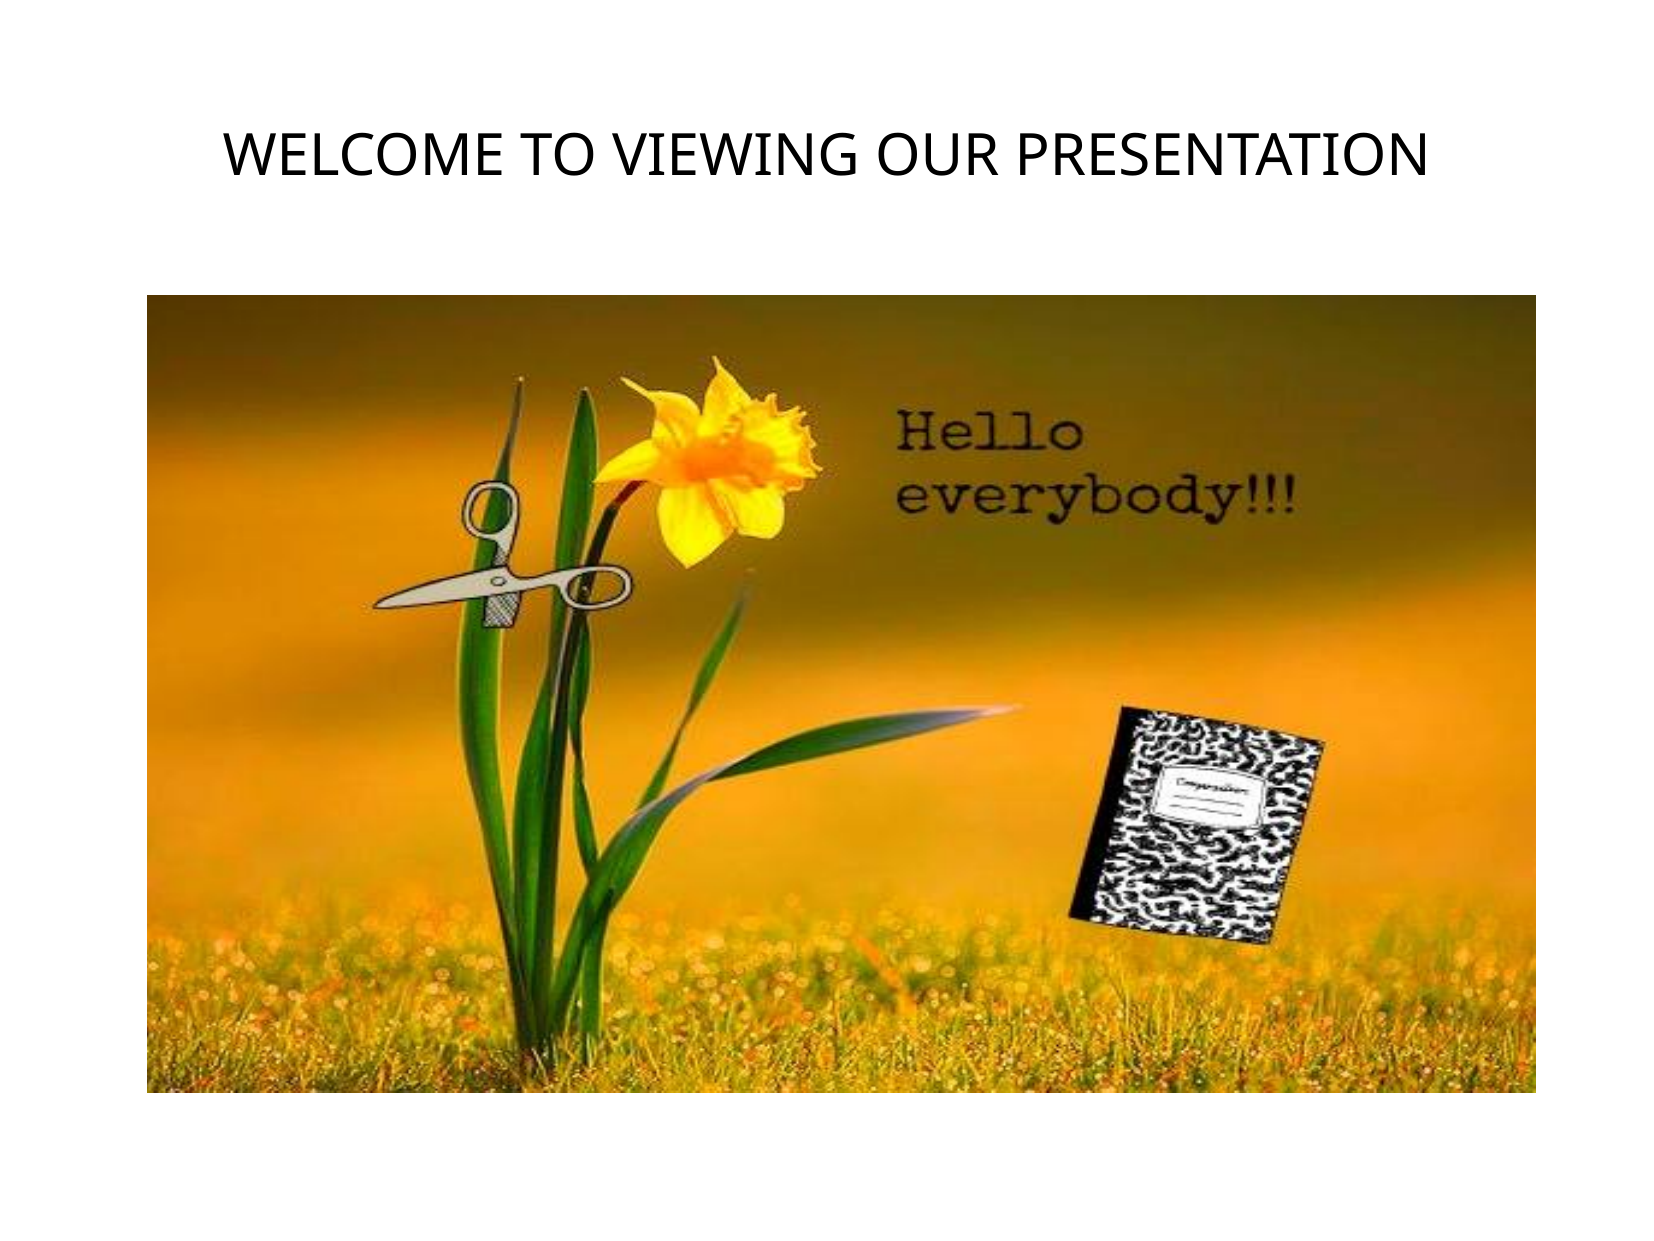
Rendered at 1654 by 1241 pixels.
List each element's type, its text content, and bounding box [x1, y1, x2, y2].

picture [147, 295, 1536, 1093]
title WELCOME TO VIEWING OUR PRESENTATION [82, 56, 1571, 250]
